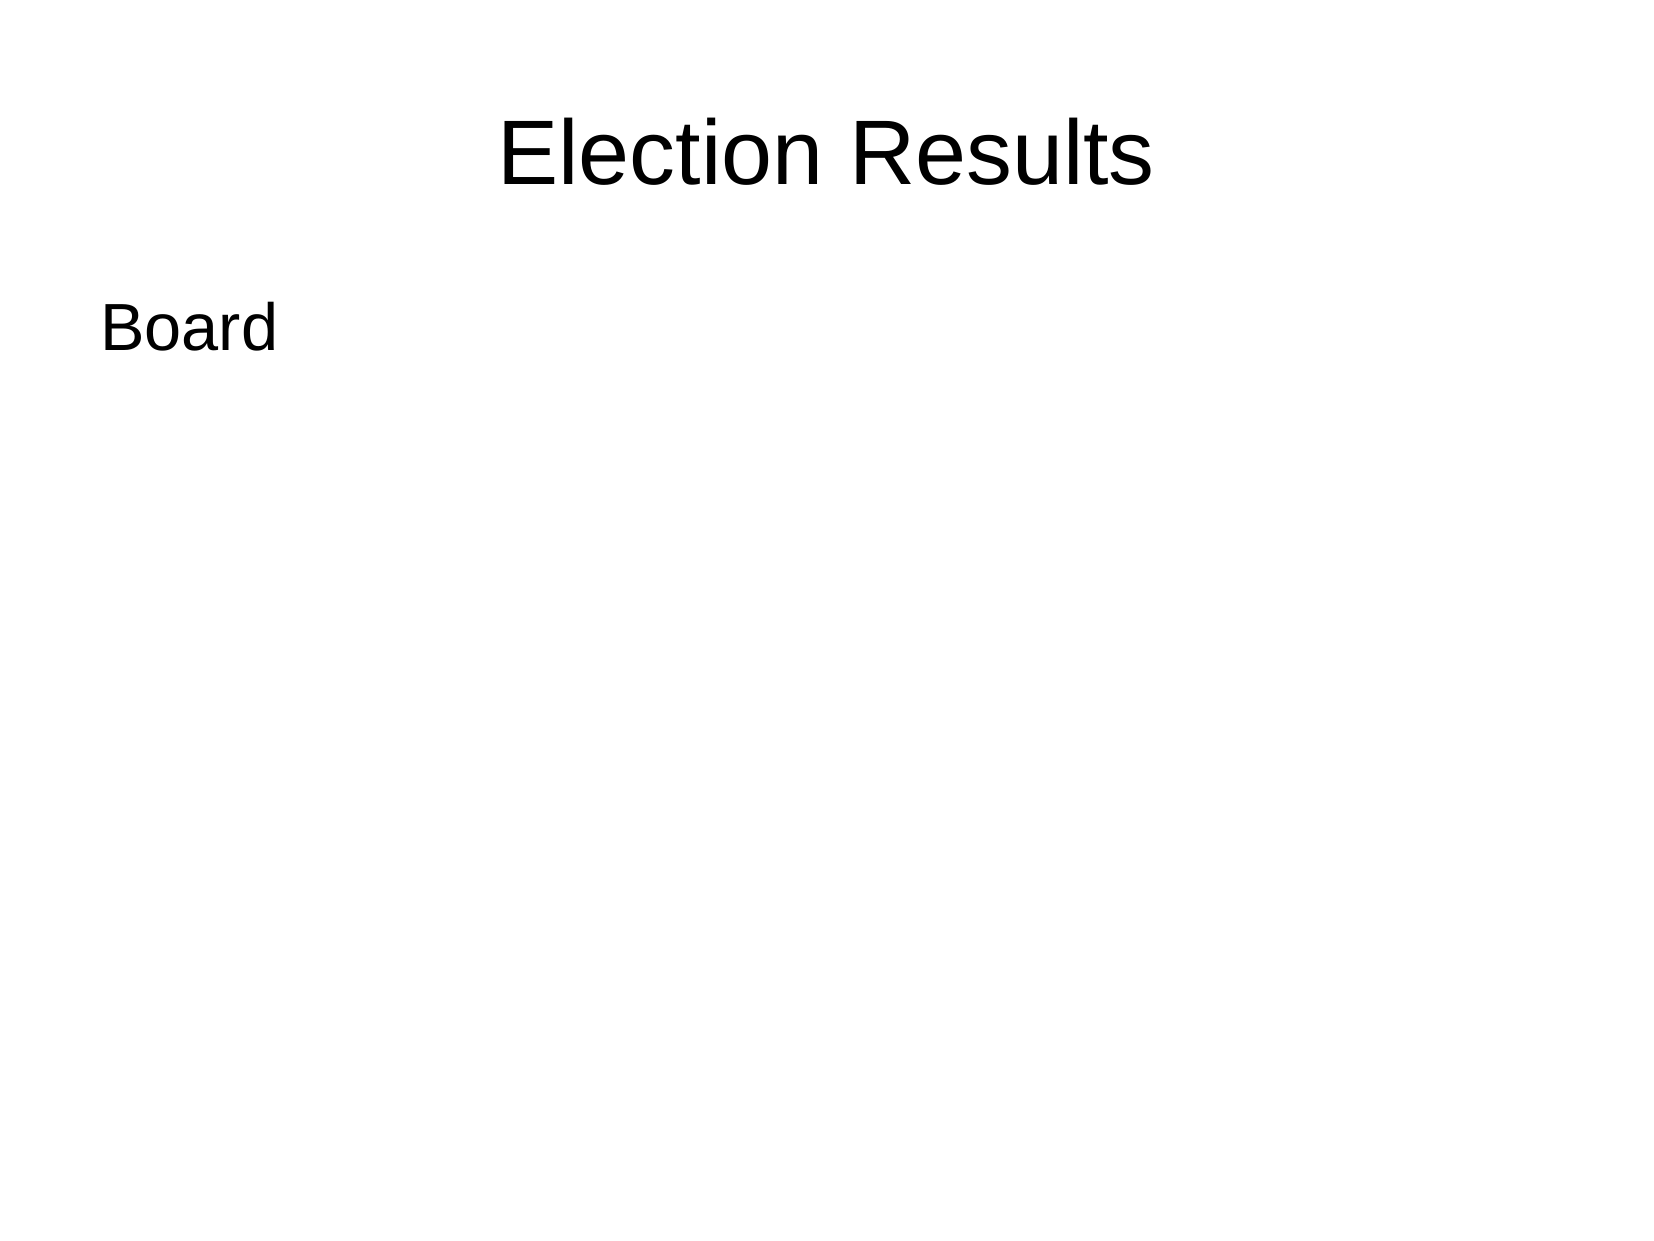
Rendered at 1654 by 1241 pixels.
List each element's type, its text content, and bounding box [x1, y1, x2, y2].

list Board [82, 290, 1571, 1094]
title Election Results [82, 49, 1571, 257]
